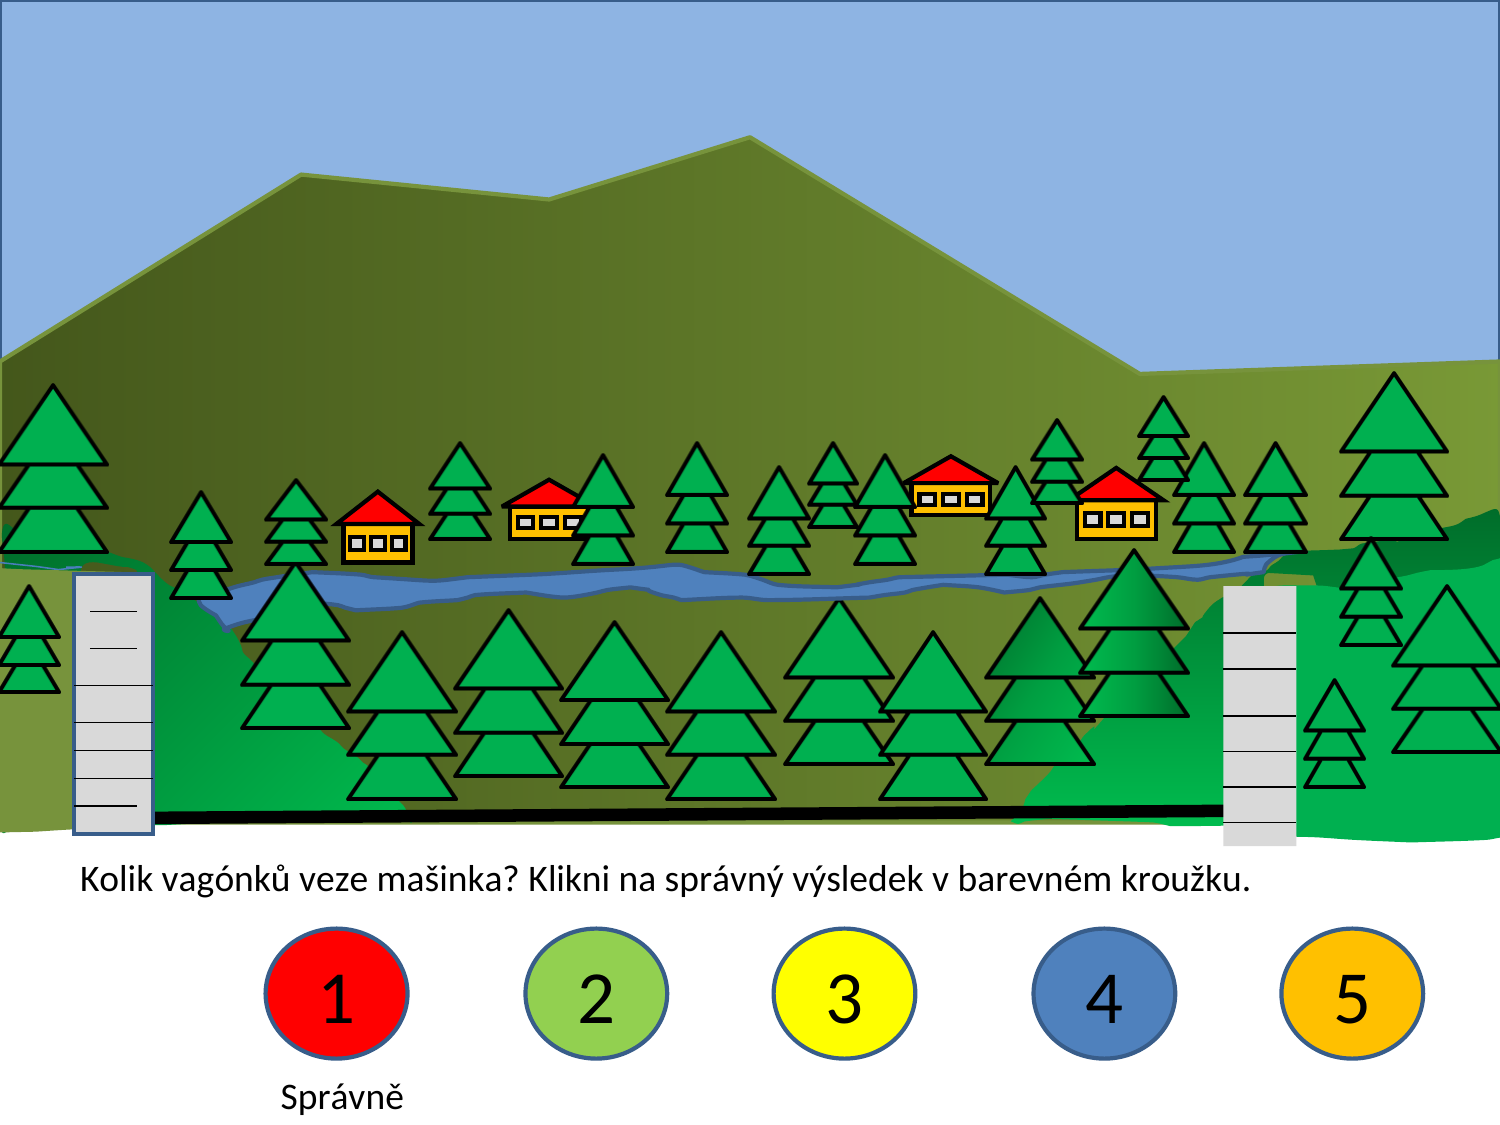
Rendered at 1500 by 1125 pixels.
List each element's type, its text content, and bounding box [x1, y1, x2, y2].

picture [240, 478, 777, 802]
picture [1303, 678, 1366, 790]
text_box [0, 0, 1500, 847]
picture [571, 453, 635, 566]
text_box Kolik vagónků veze mašinka? Klikni na správný výsledek v barevném kroužku. [65, 846, 1268, 907]
text_box 4 [1033, 928, 1176, 1059]
picture [0, 584, 61, 695]
text_box 5 [1281, 928, 1424, 1059]
text_box Správně [265, 1064, 419, 1125]
picture [169, 490, 233, 601]
picture [665, 441, 729, 554]
text_box 2 [525, 928, 668, 1059]
text_box 3 [773, 928, 916, 1059]
text_box 1 [265, 928, 408, 1059]
picture [747, 441, 917, 577]
picture [428, 441, 492, 541]
picture [783, 395, 1236, 802]
picture [1339, 371, 1500, 754]
picture [984, 418, 1084, 577]
picture [1243, 441, 1308, 554]
picture [0, 383, 109, 554]
